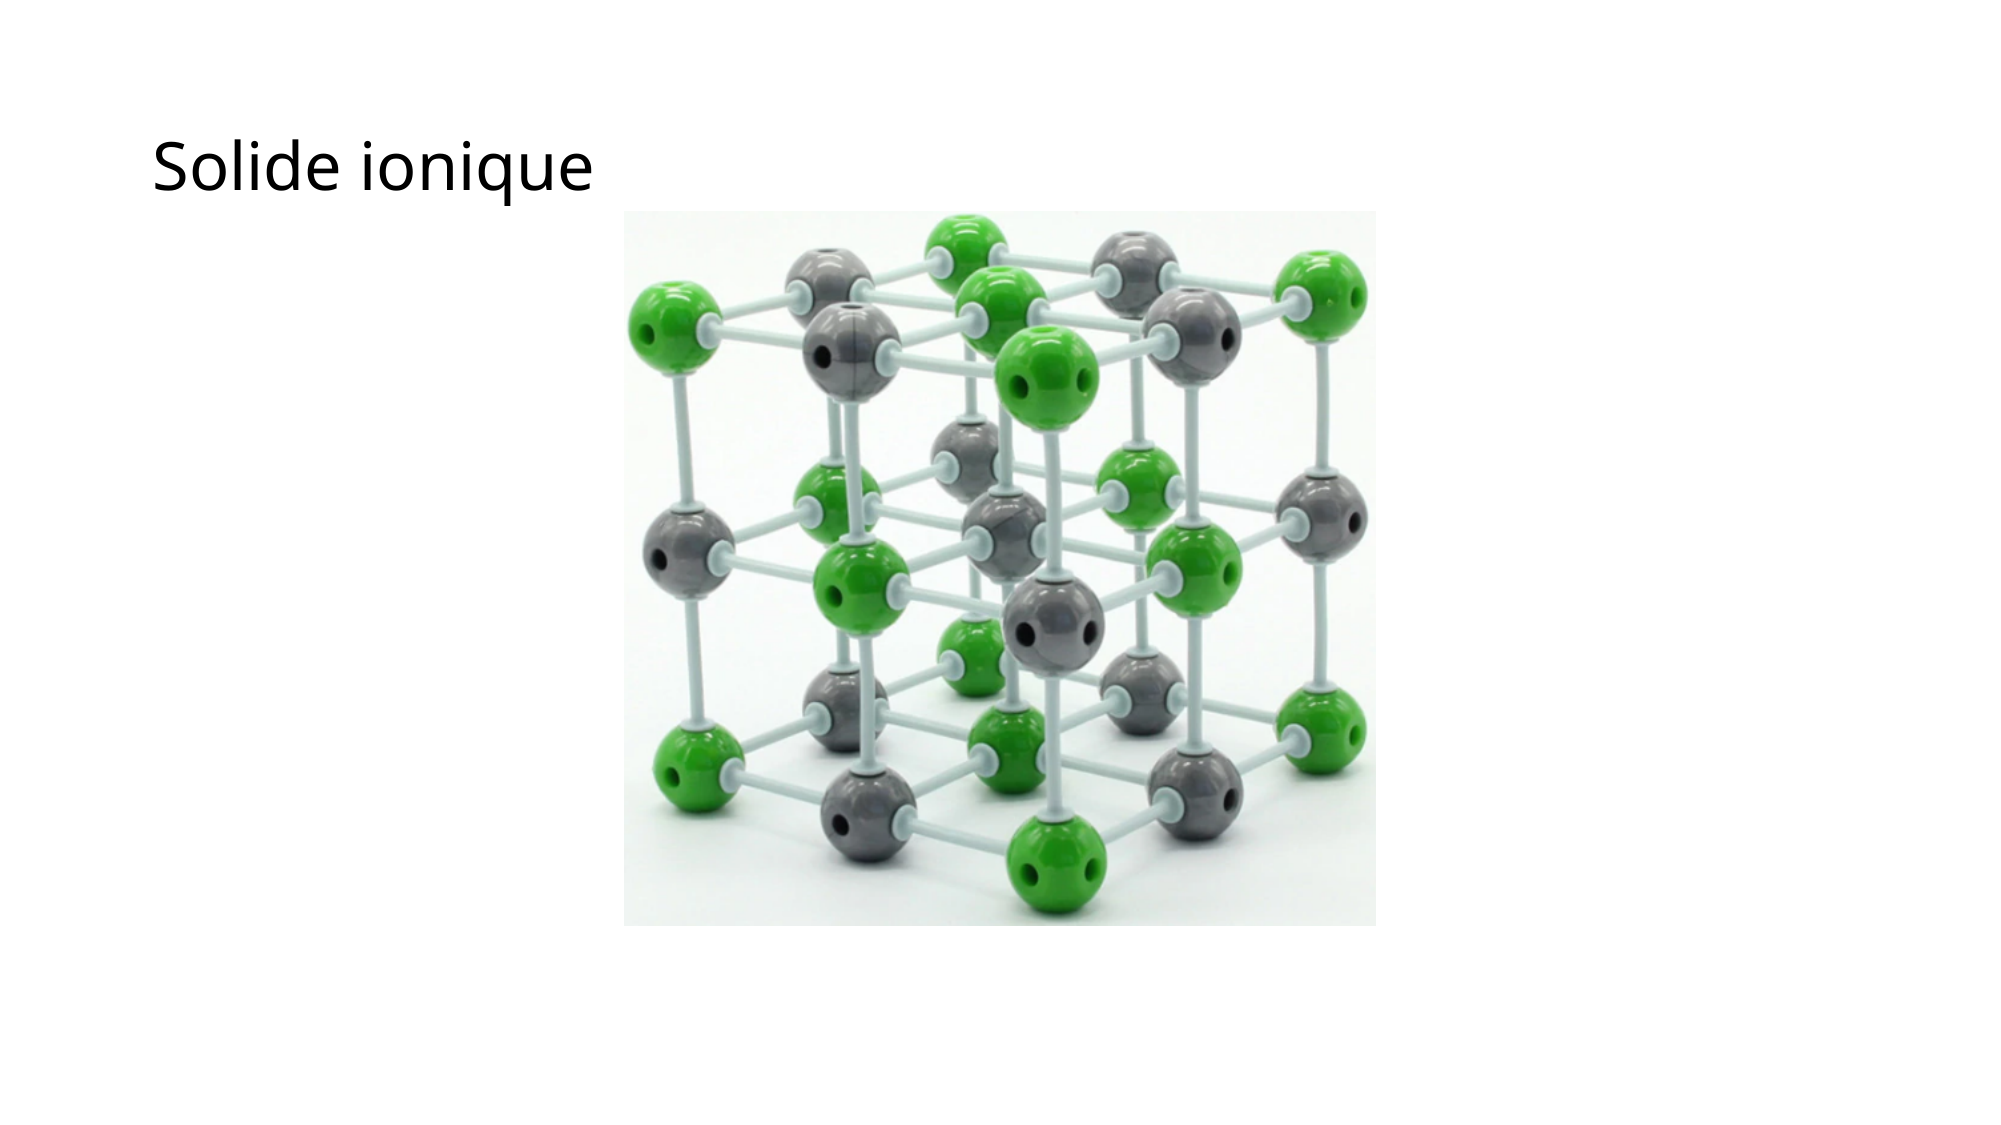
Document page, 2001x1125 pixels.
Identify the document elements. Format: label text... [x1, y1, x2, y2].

title Solide ionique [137, 59, 1863, 278]
picture [624, 211, 1376, 926]
